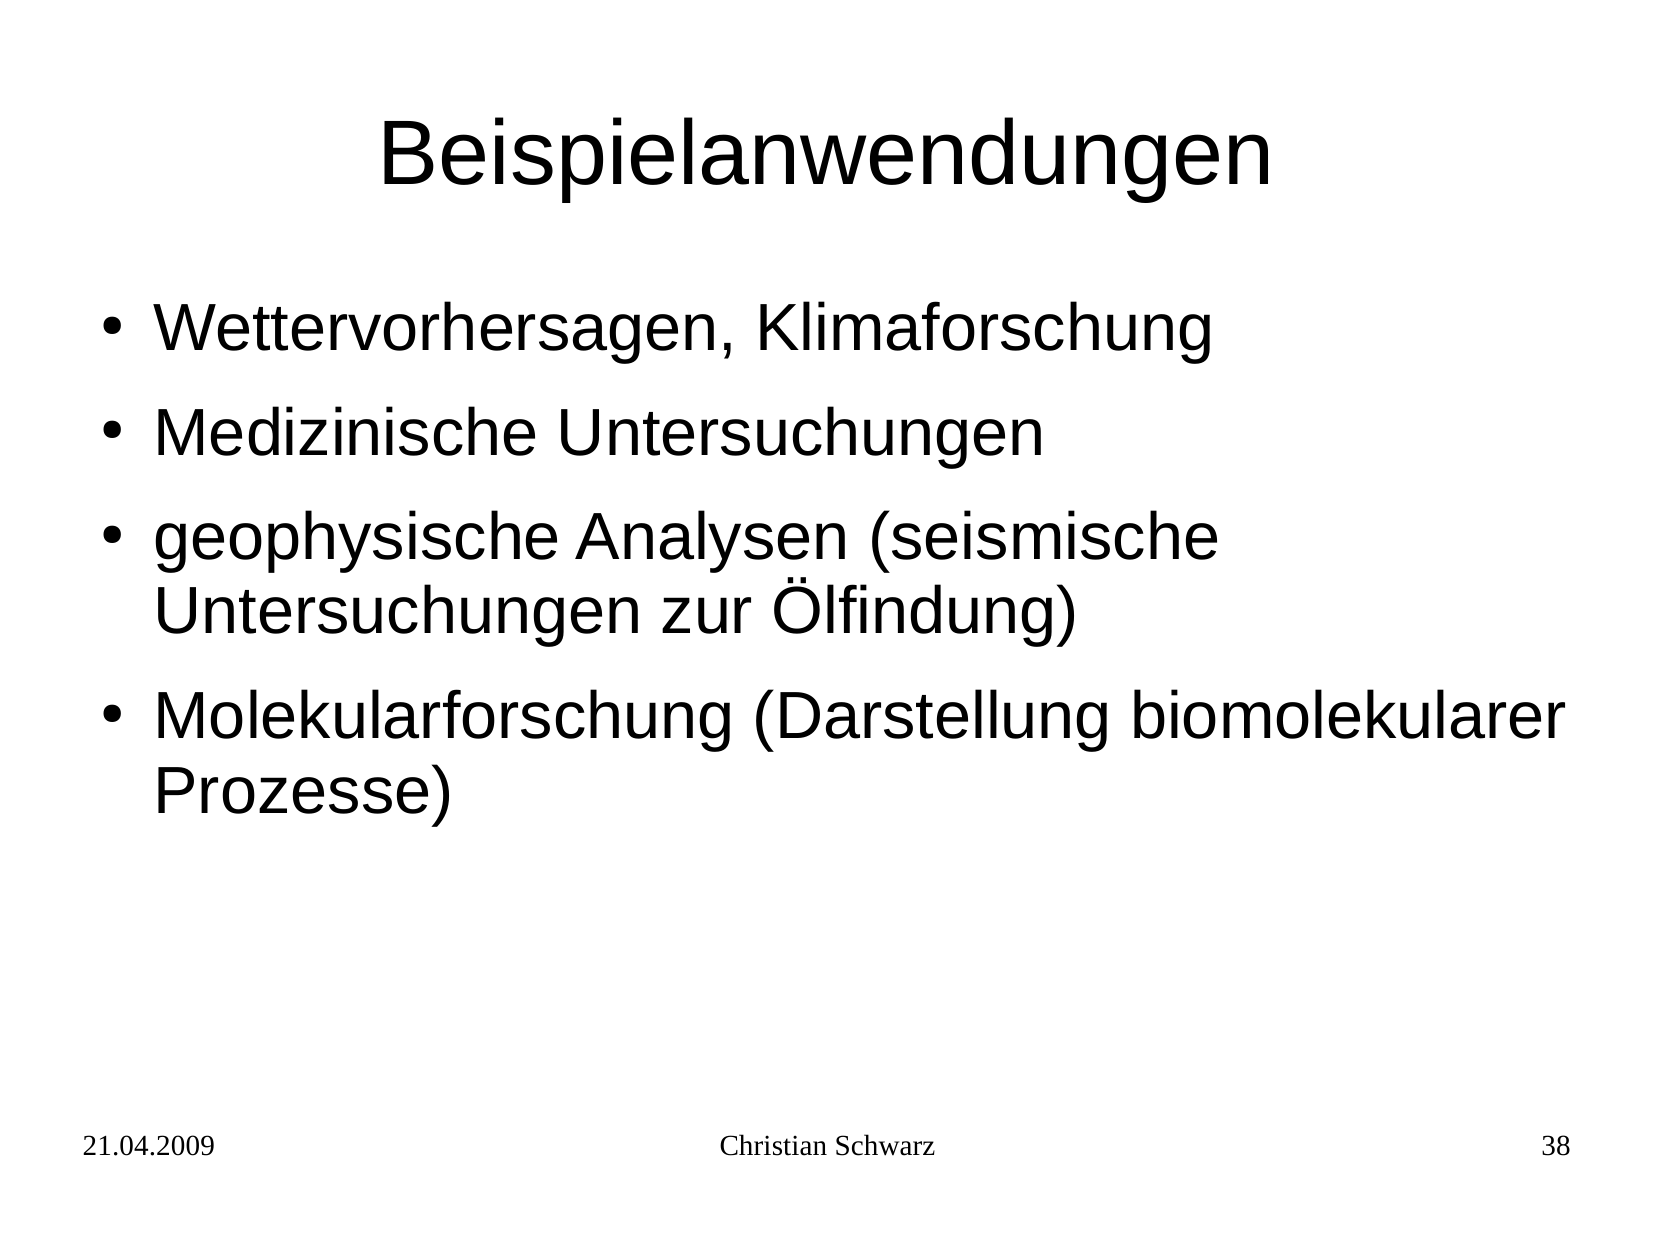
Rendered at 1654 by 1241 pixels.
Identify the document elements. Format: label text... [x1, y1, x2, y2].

list Wettervorhersagen, Klimaforschung Medizinische Untersuchungen geophysische Analysen (seismische Untersuchungen zur Ölfindung) Molekularforschung (Darstellung biomolekularer Prozesse) [82, 290, 1571, 1109]
title Beispielanwendungen [82, 49, 1571, 257]
